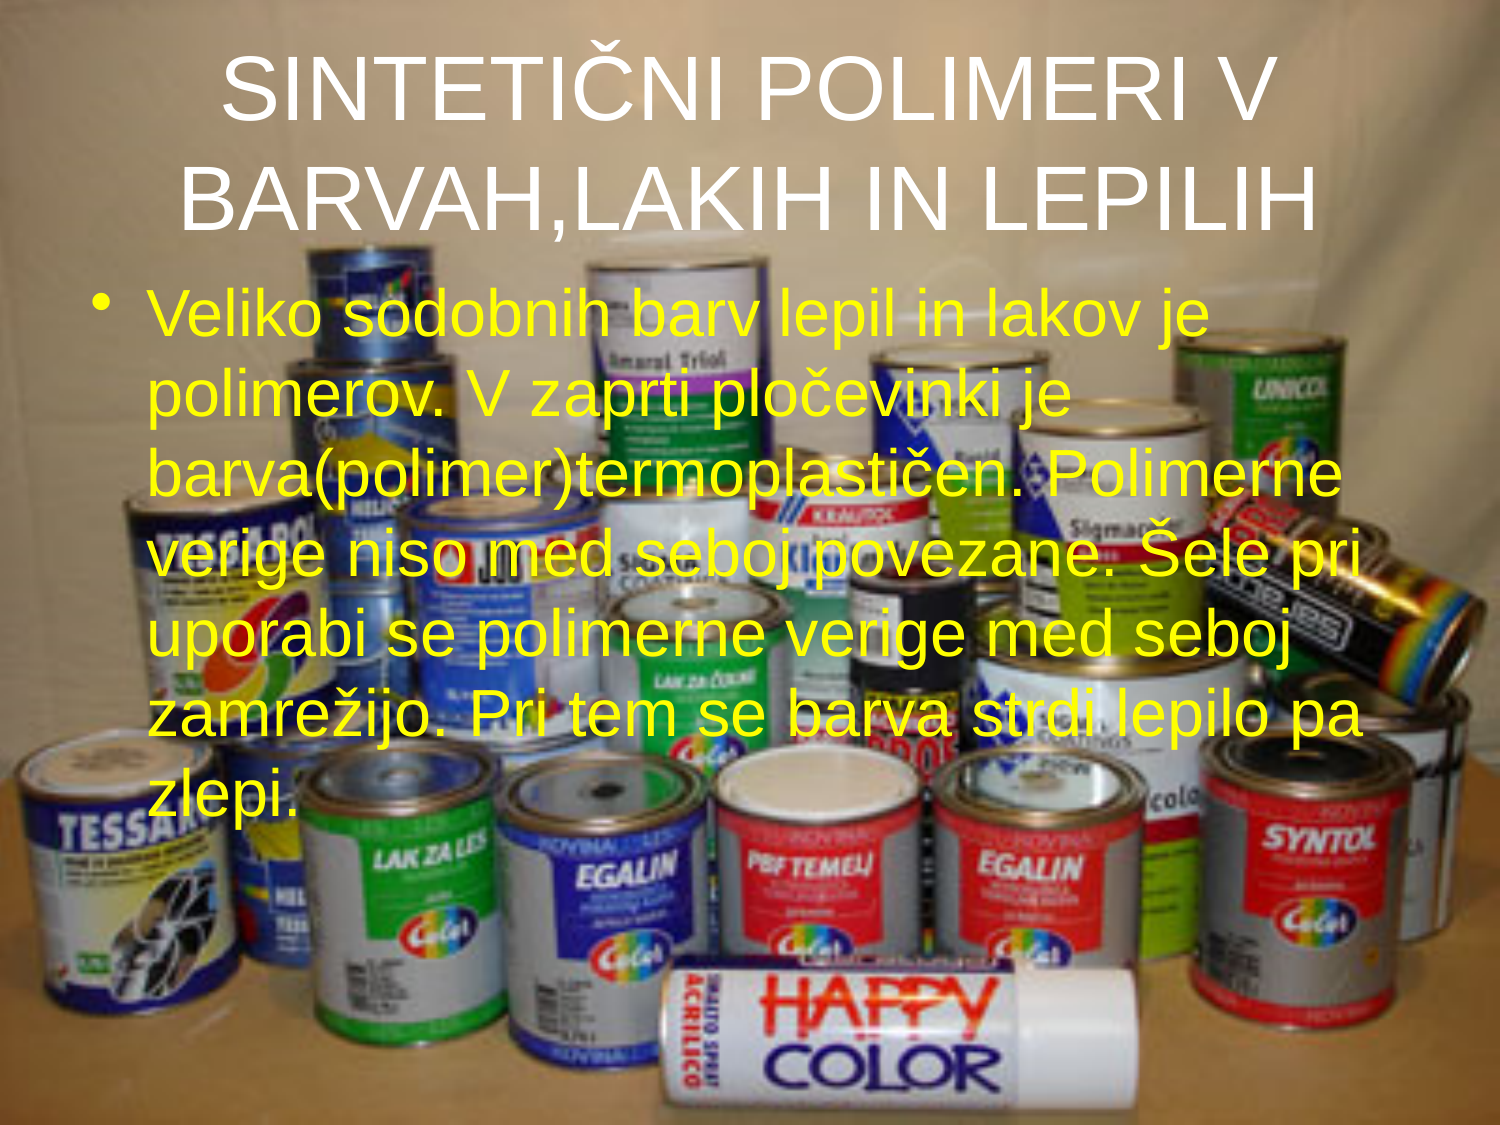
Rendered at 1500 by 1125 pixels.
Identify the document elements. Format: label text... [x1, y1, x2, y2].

picture [0, 0, 1500, 1125]
title SINTETIČNI POLIMERI V BARVAH,LAKIH IN LEPILIH [75, 45, 1425, 233]
list Veliko sodobnih barv lepil in lakov je polimerov. V zaprti pločevinki je barva(polimer)termoplastičen. Polimerne verige niso med seboj povezane. Šele pri uporabi se polimerne verige med seboj zamrežijo. Pri tem se barva strdi lepilo pa zlepi. [75, 262, 1425, 1005]
